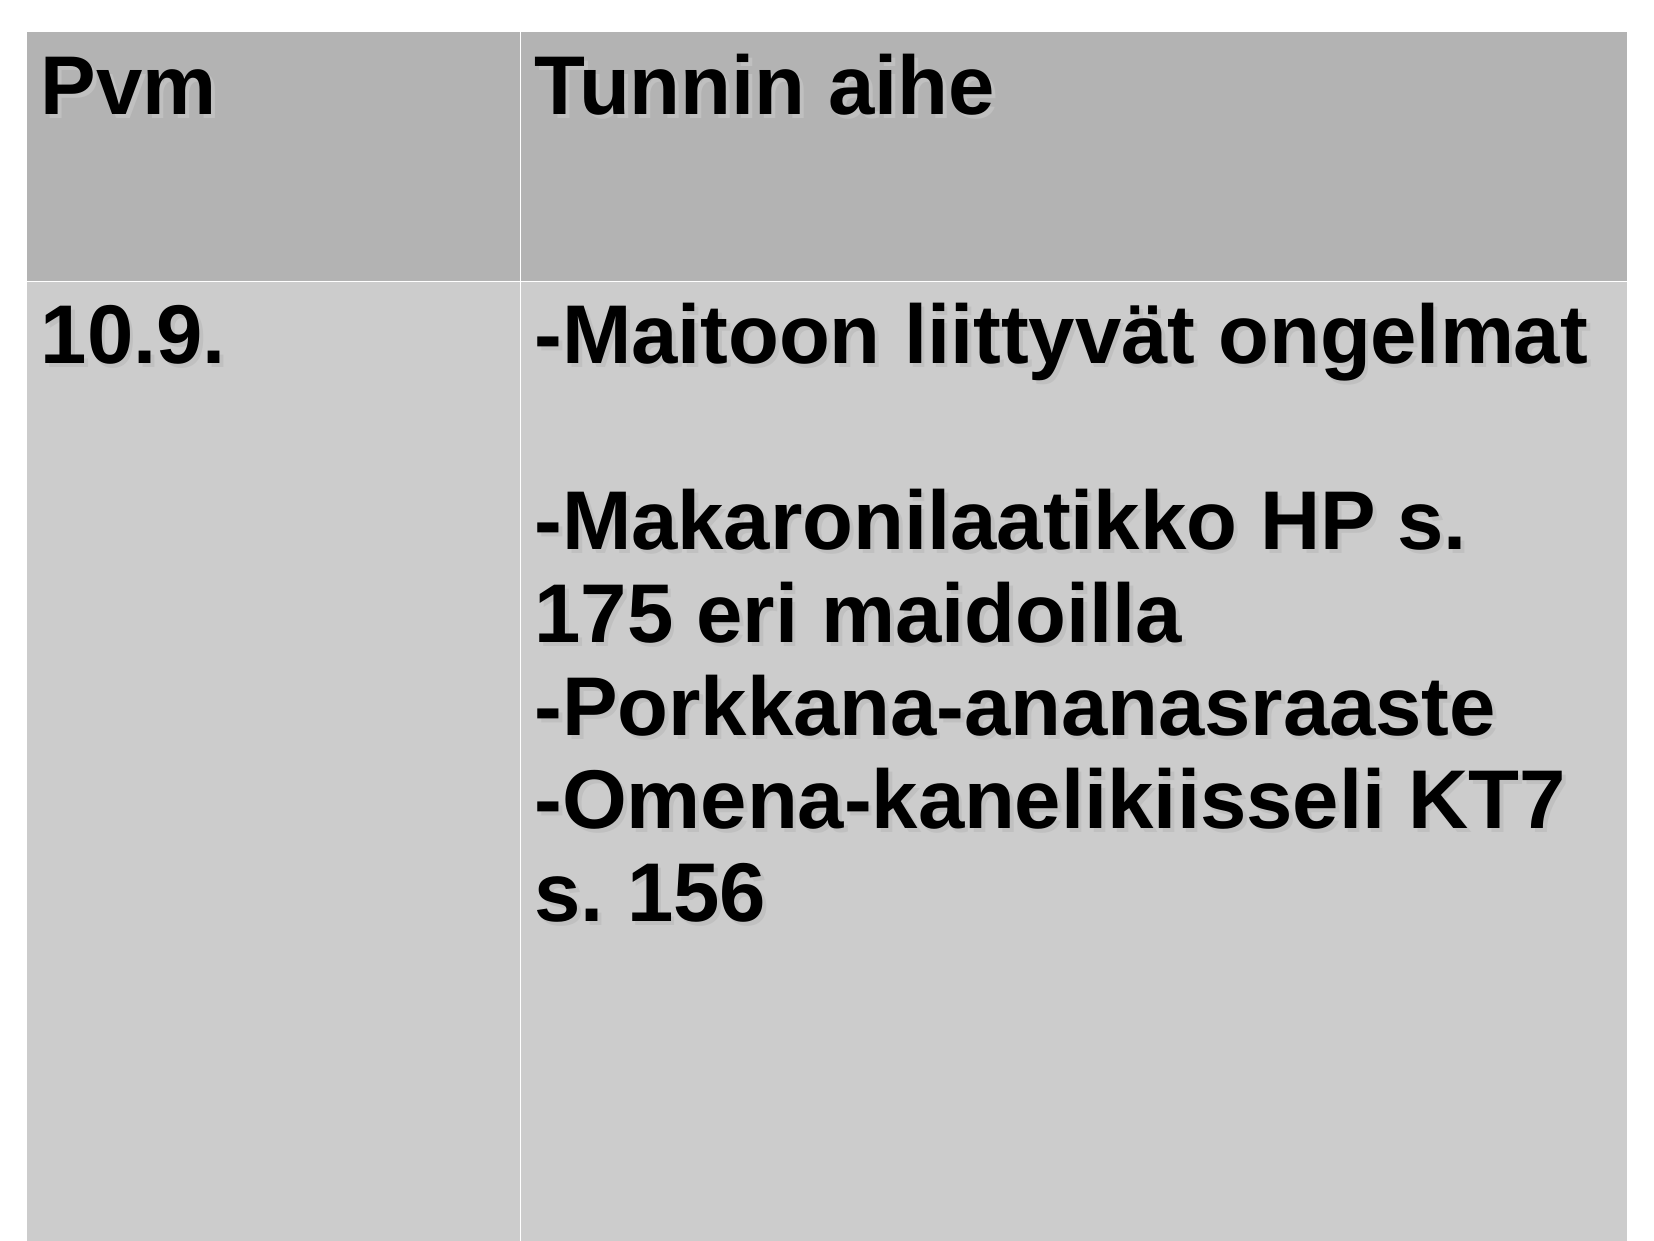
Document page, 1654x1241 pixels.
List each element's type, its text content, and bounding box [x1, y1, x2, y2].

table_cell -Maitoon liittyvät ongelmat -Makaronilaatikko HP s. 175 eri maidoilla -Porkkana-ananasraaste -Omena-kanelikiisseli KT7 s. 156 [521, 282, 1627, 1241]
table_header Tunnin aihe [521, 32, 1627, 281]
table_header Pvm [27, 32, 520, 281]
table_cell 10.9. [27, 282, 520, 1241]
